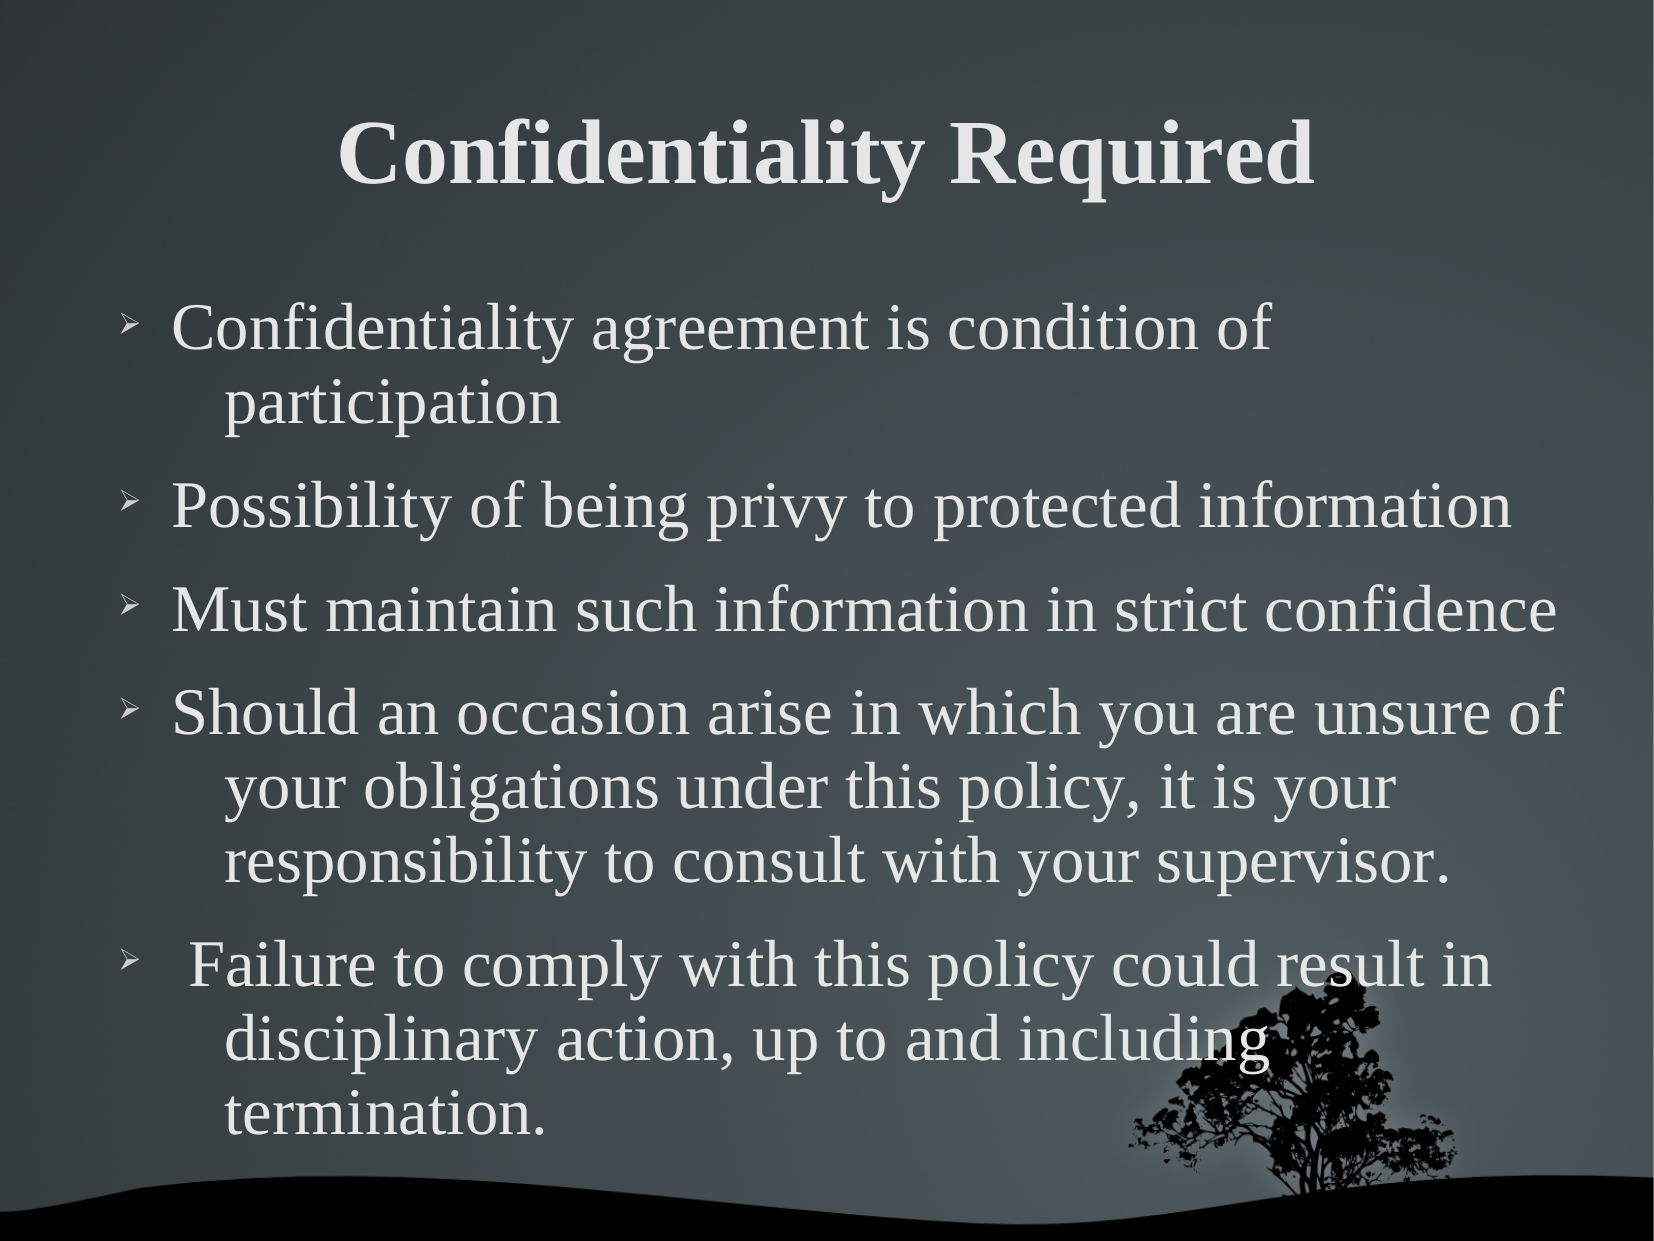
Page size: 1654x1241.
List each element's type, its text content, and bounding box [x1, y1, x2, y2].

title Confidentiality Required [82, 49, 1571, 257]
list Confidentiality agreement is condition of participation Possibility of being privy to protected information Must maintain such information in strict confidence Should an occasion arise in which you are unsure of your obligations under this policy, it is your responsibility to consult with your supervisor. Failure to comply with this policy could result in disciplinary action, up to and including termination. [82, 290, 1571, 1217]
picture [0, 0, 1654, 1241]
